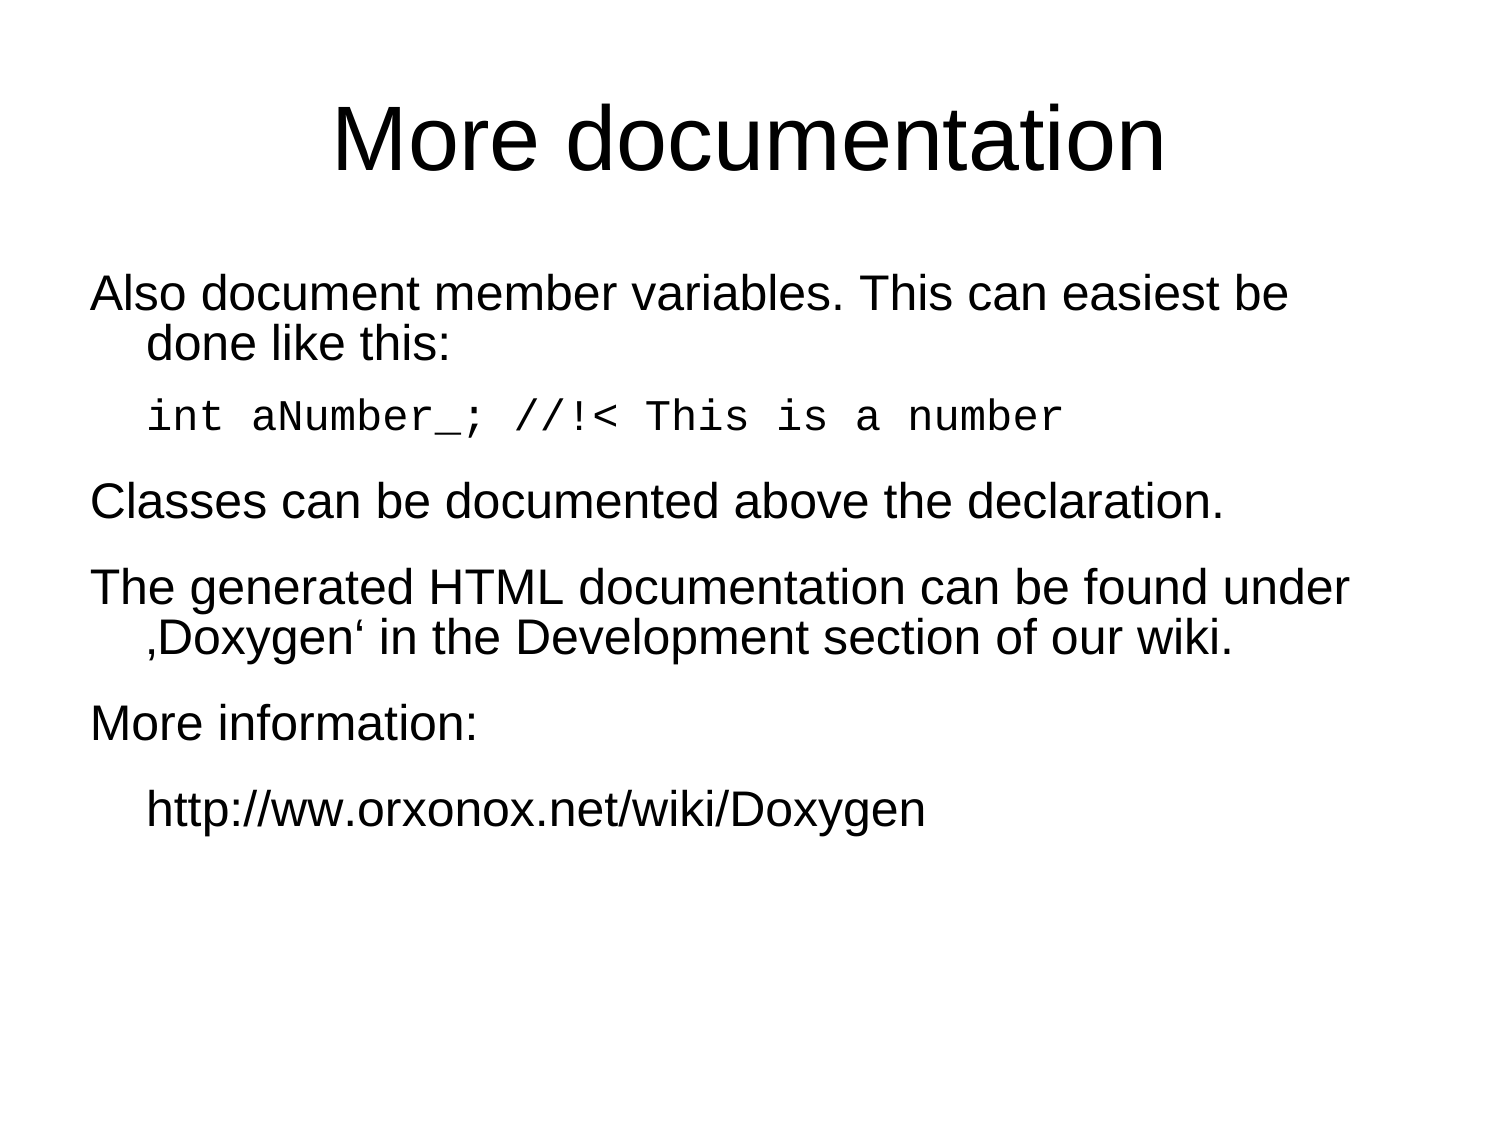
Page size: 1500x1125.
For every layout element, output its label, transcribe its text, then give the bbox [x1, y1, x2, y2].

list Also document member variables. This can easiest be done like this: int aNumber_; //!< This is a number Classes can be documented above the declaration. The generated HTML documentation can be found under ‚Doxygen‘ in the Development section of our wiki. More information: http://ww.orxonox.net/wiki/Doxygen [75, 262, 1426, 1006]
title More documentation [75, 45, 1426, 233]
